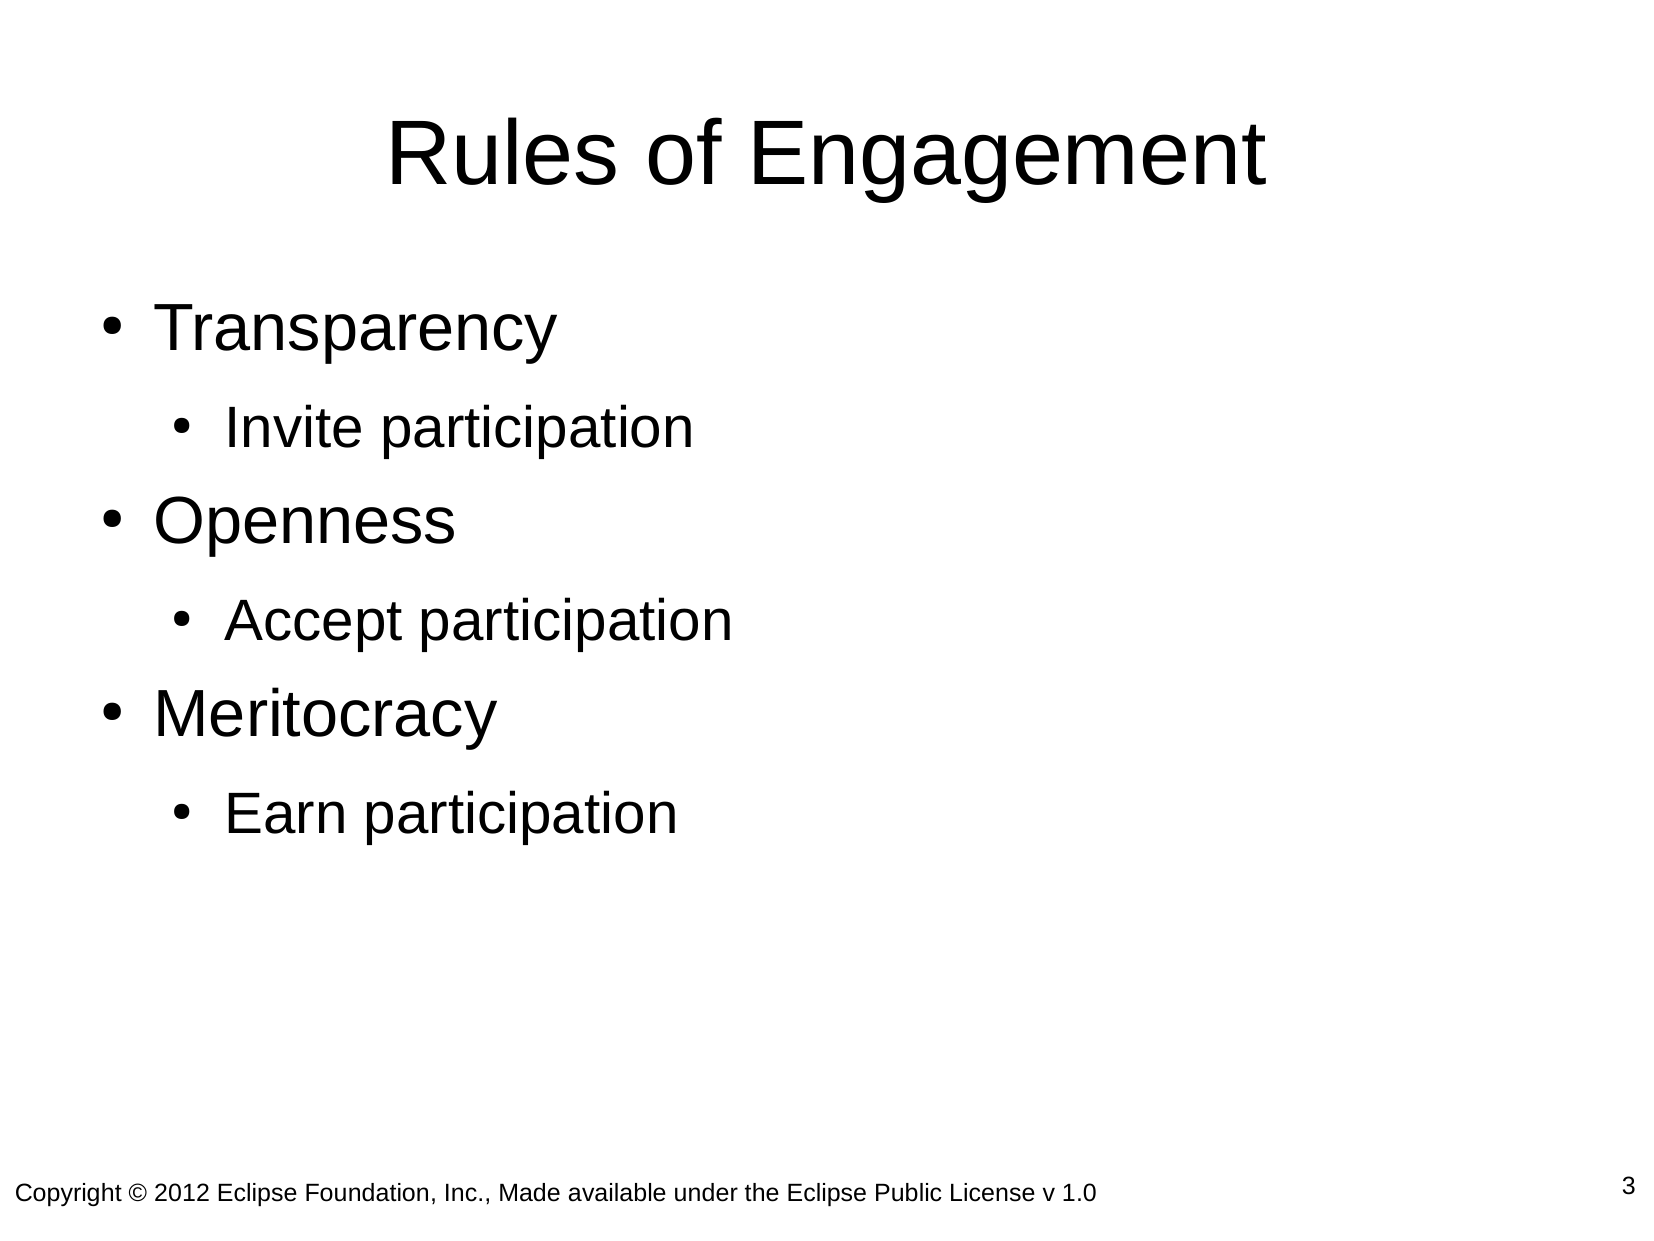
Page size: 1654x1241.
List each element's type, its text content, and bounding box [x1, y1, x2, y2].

title Rules of Engagement [82, 49, 1571, 257]
list Transparency Invite participation Openness Accept participation Meritocracy Earn participation [82, 290, 1571, 1109]
